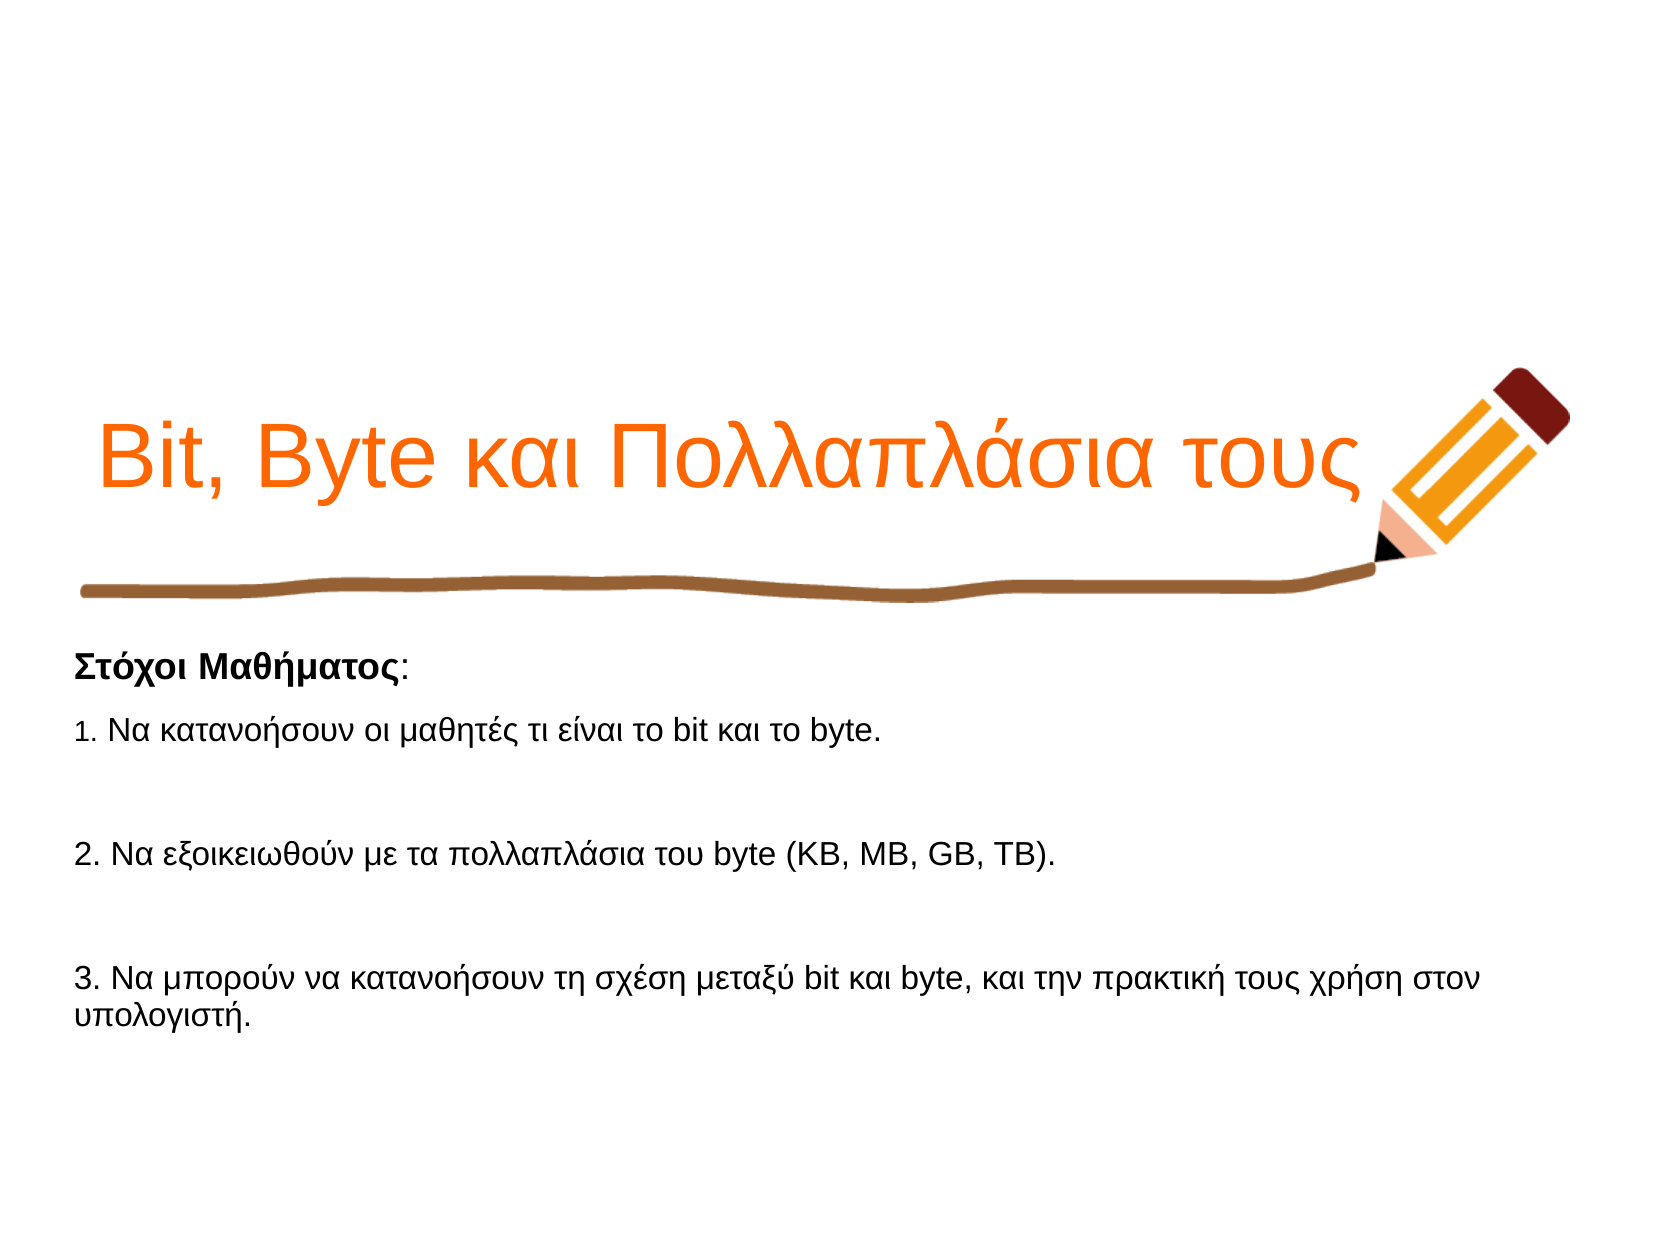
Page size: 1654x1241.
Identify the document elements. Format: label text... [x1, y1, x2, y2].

title Bit, Byte και Πολλαπλάσια τους [82, 352, 1379, 560]
text_box Στόχοι Μαθήματος: 1. Να κατανοήσουν οι μαθητές τι είναι το bit και το byte. 2. Να εξοικειωθούν με τα πολλαπλάσια του byte (KB, MB, GB, TB). 3. Να μπορούν να κατανοήσουν τη σχέση μεταξύ bit και byte, και την πρακτική τους χρήση στον υπολογιστή. [59, 637, 1571, 1041]
picture [80, 367, 1570, 603]
